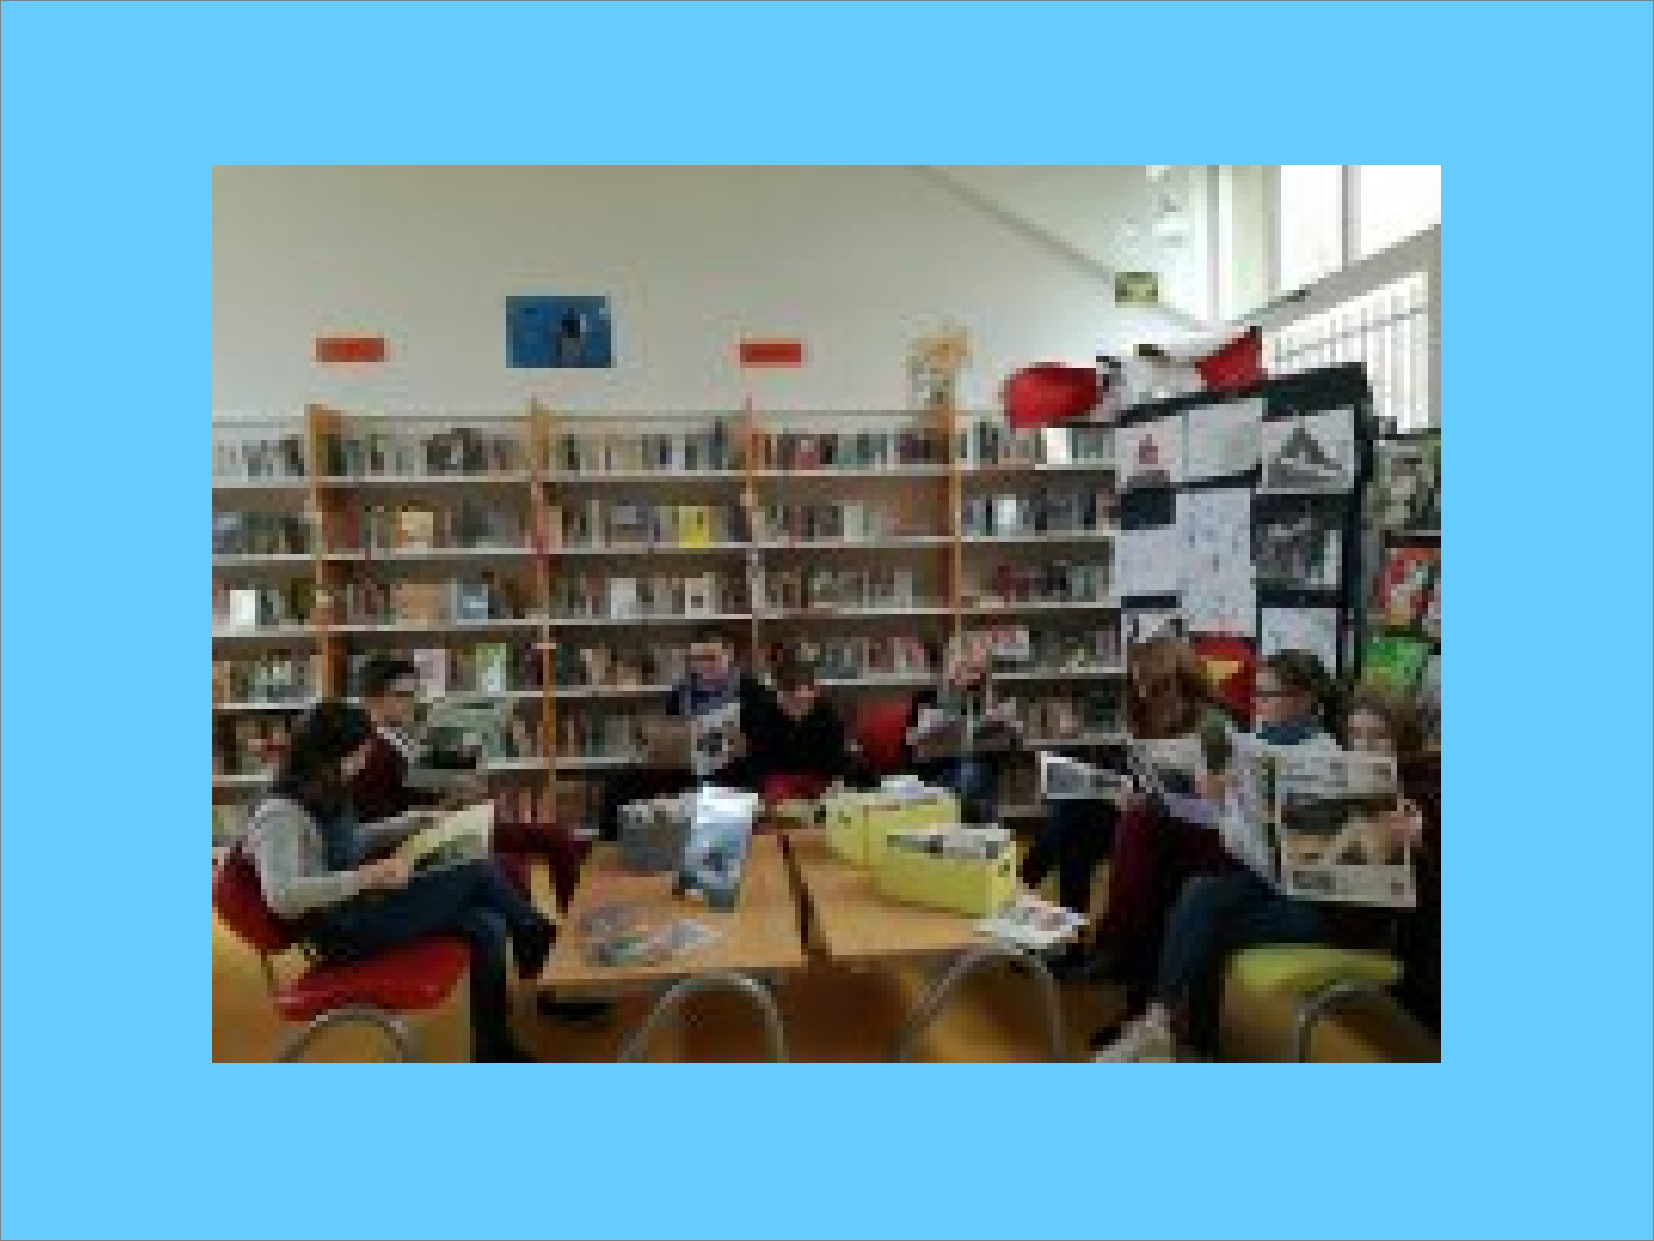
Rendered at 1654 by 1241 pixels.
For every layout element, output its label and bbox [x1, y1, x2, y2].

picture [212, 165, 1441, 1063]
text_box [0, 0, 1654, 1241]
